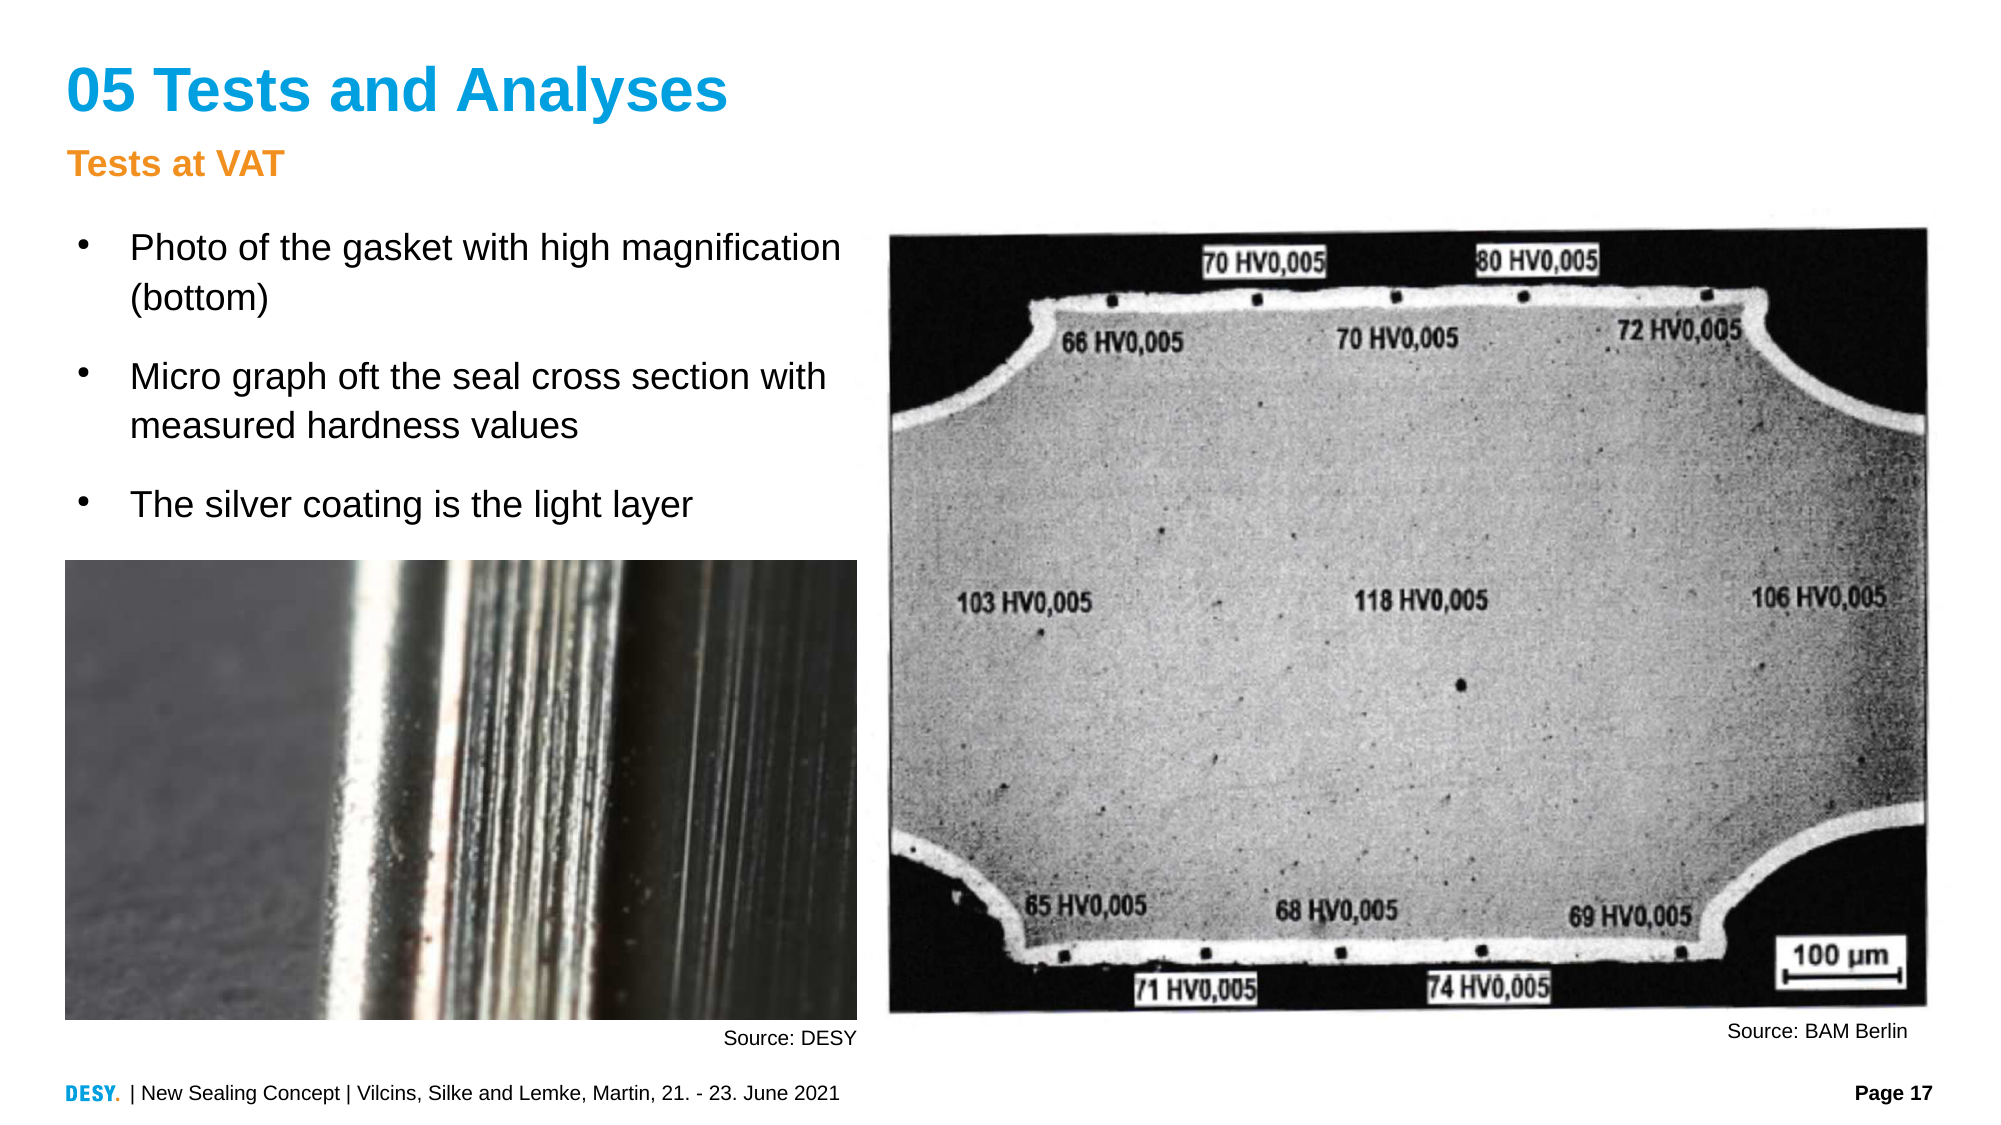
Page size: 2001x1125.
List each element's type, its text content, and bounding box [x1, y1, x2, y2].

title 05 Tests and Analyses [66, 57, 1933, 132]
picture [65, 205, 1957, 1040]
list Tests at VAT [66, 134, 1933, 197]
list Photo of the gasket with high magnification (bottom) Micro graph oft the seal cross section with measured hardness values The silver coating is the light layer [59, 218, 886, 1053]
list Photo of the gasket with high magnification (bottom) Micro graph oft the seal cross section with measured hardness values The silver coating is the light layer [857, 607, 865, 1019]
text_box | New Sealing Concept | Vilcins, Silke and Lemke, Martin, 21. - 23. June 2021 [129, 1079, 1762, 1111]
text_box Source: BAM Berlin [1712, 1012, 1923, 1059]
text_box Source: DESY [708, 1019, 945, 1066]
